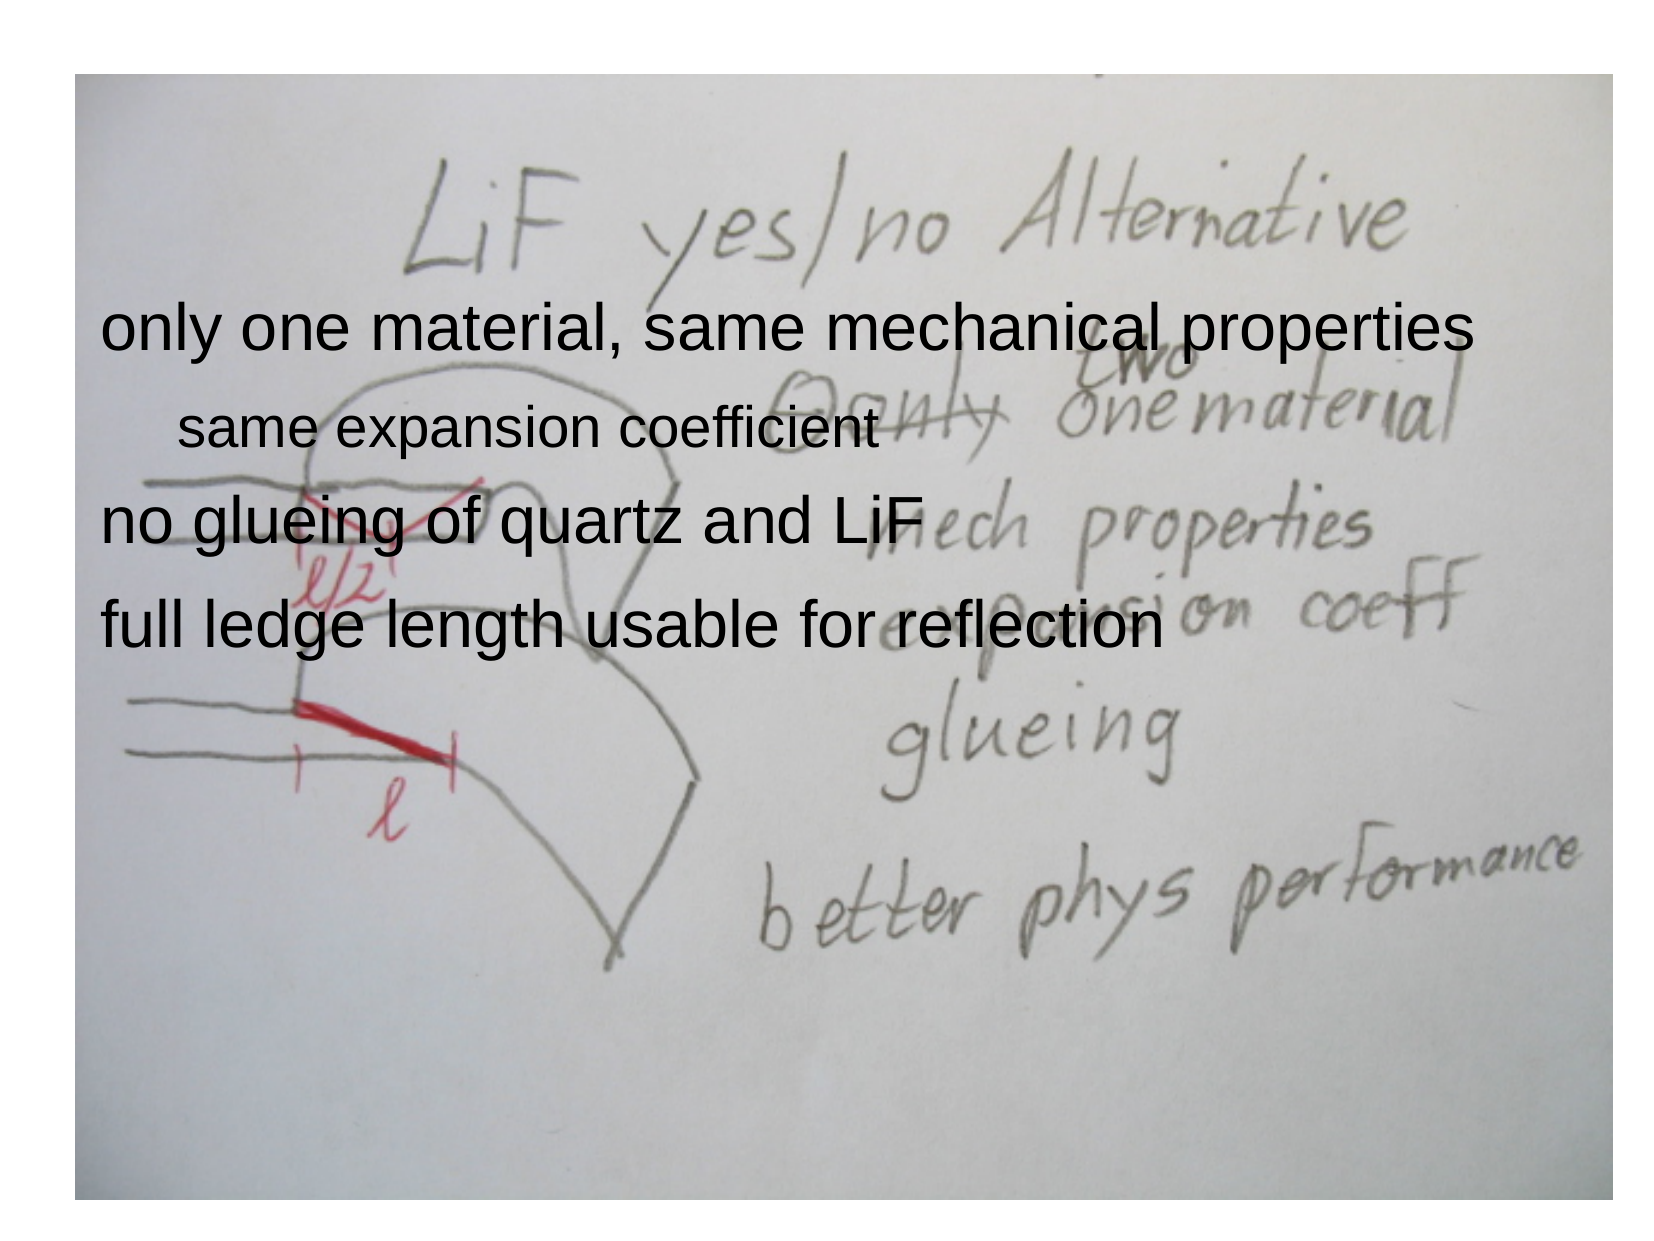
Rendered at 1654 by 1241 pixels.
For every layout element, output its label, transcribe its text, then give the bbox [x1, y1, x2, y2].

picture [75, 74, 1613, 1201]
list only one material, same mechanical properties same expansion coefficient no glueing of quartz and LiF full ledge length usable for reflection [82, 290, 1571, 713]
